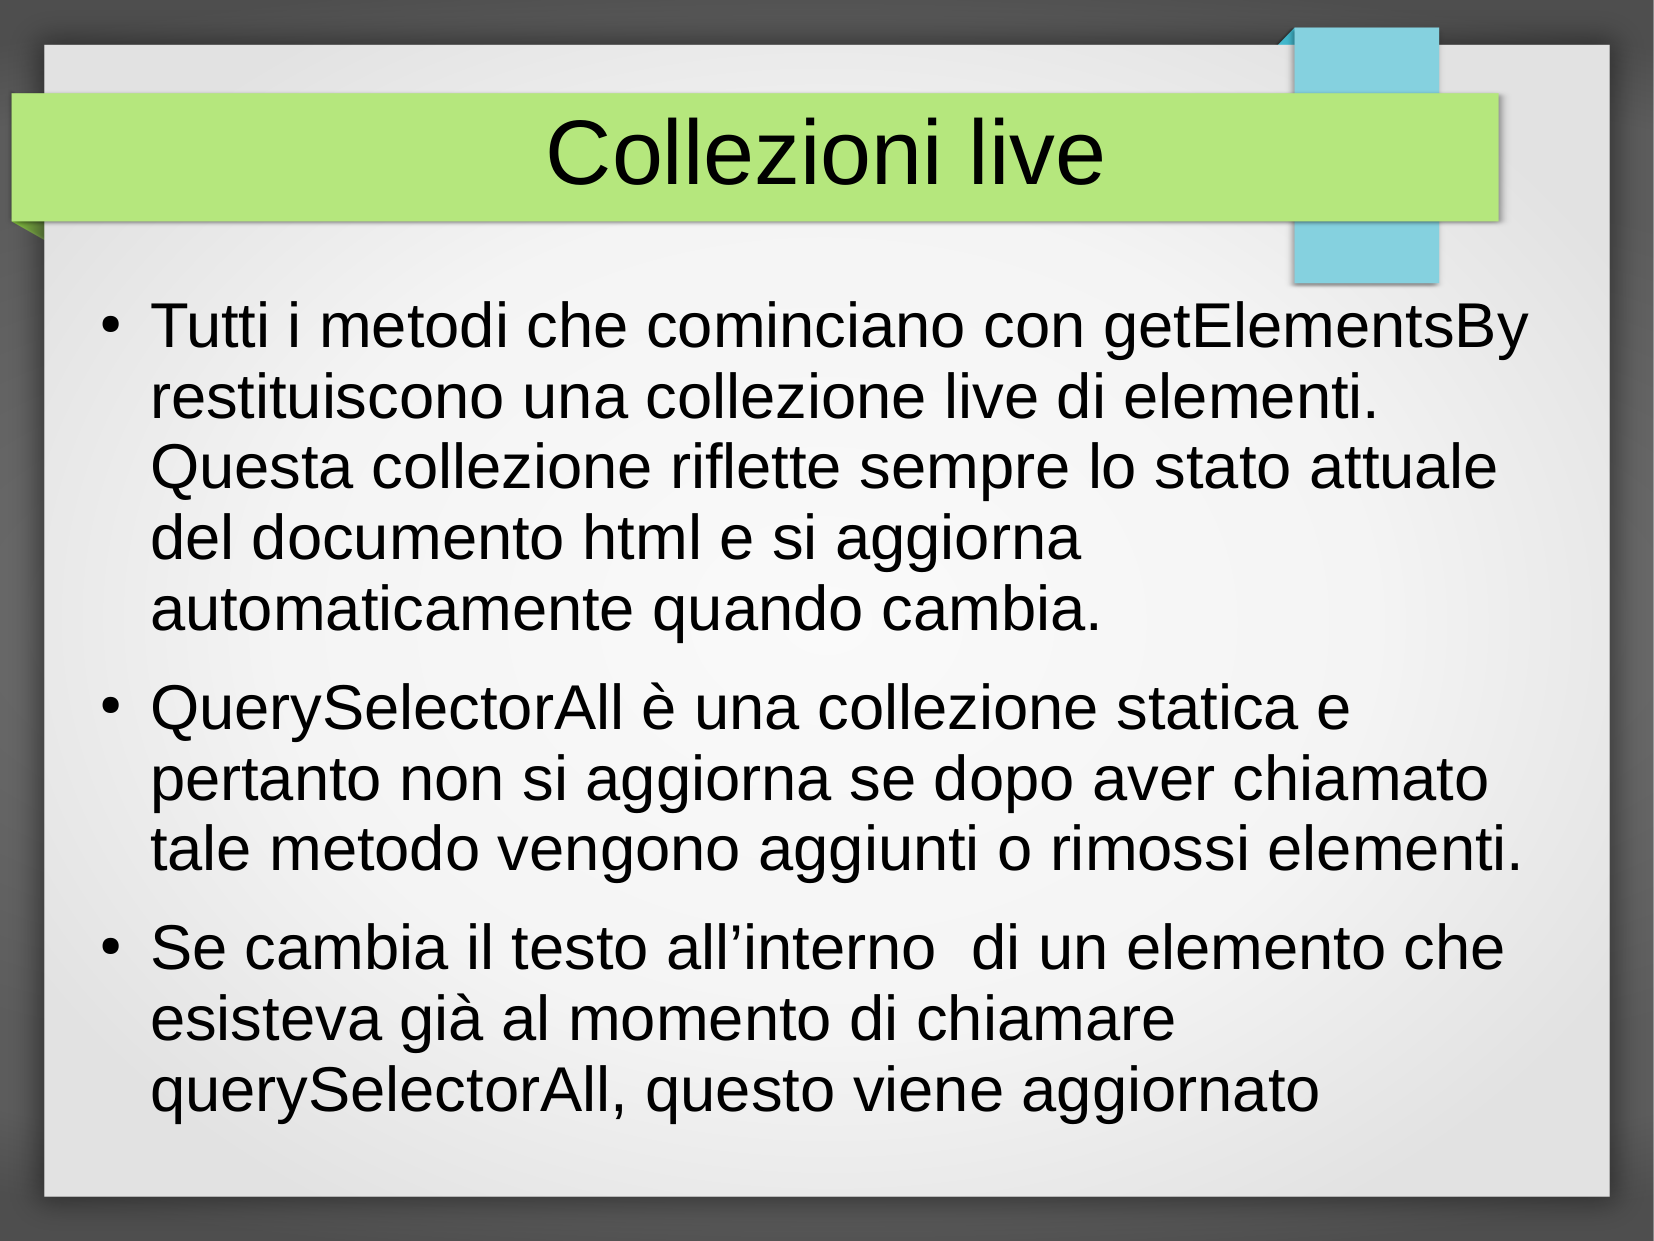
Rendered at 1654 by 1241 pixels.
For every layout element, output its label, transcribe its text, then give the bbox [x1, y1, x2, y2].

list Tutti i metodi che cominciano con getElementsBy restituiscono una collezione live di elementi. Questa collezione riflette sempre lo stato attuale del documento html e si aggiorna automaticamente quando cambia. QuerySelectorAll è una collezione statica e pertanto non si aggiorna se dopo aver chiamato tale metodo vengono aggiunti o rimossi elementi. Se cambia il testo all’interno di un elemento che esisteva già al momento di chiamare querySelectorAll, questo viene aggiornato [82, 290, 1571, 1134]
picture [0, 0, 1654, 1241]
title Collezioni live [82, 49, 1571, 257]
